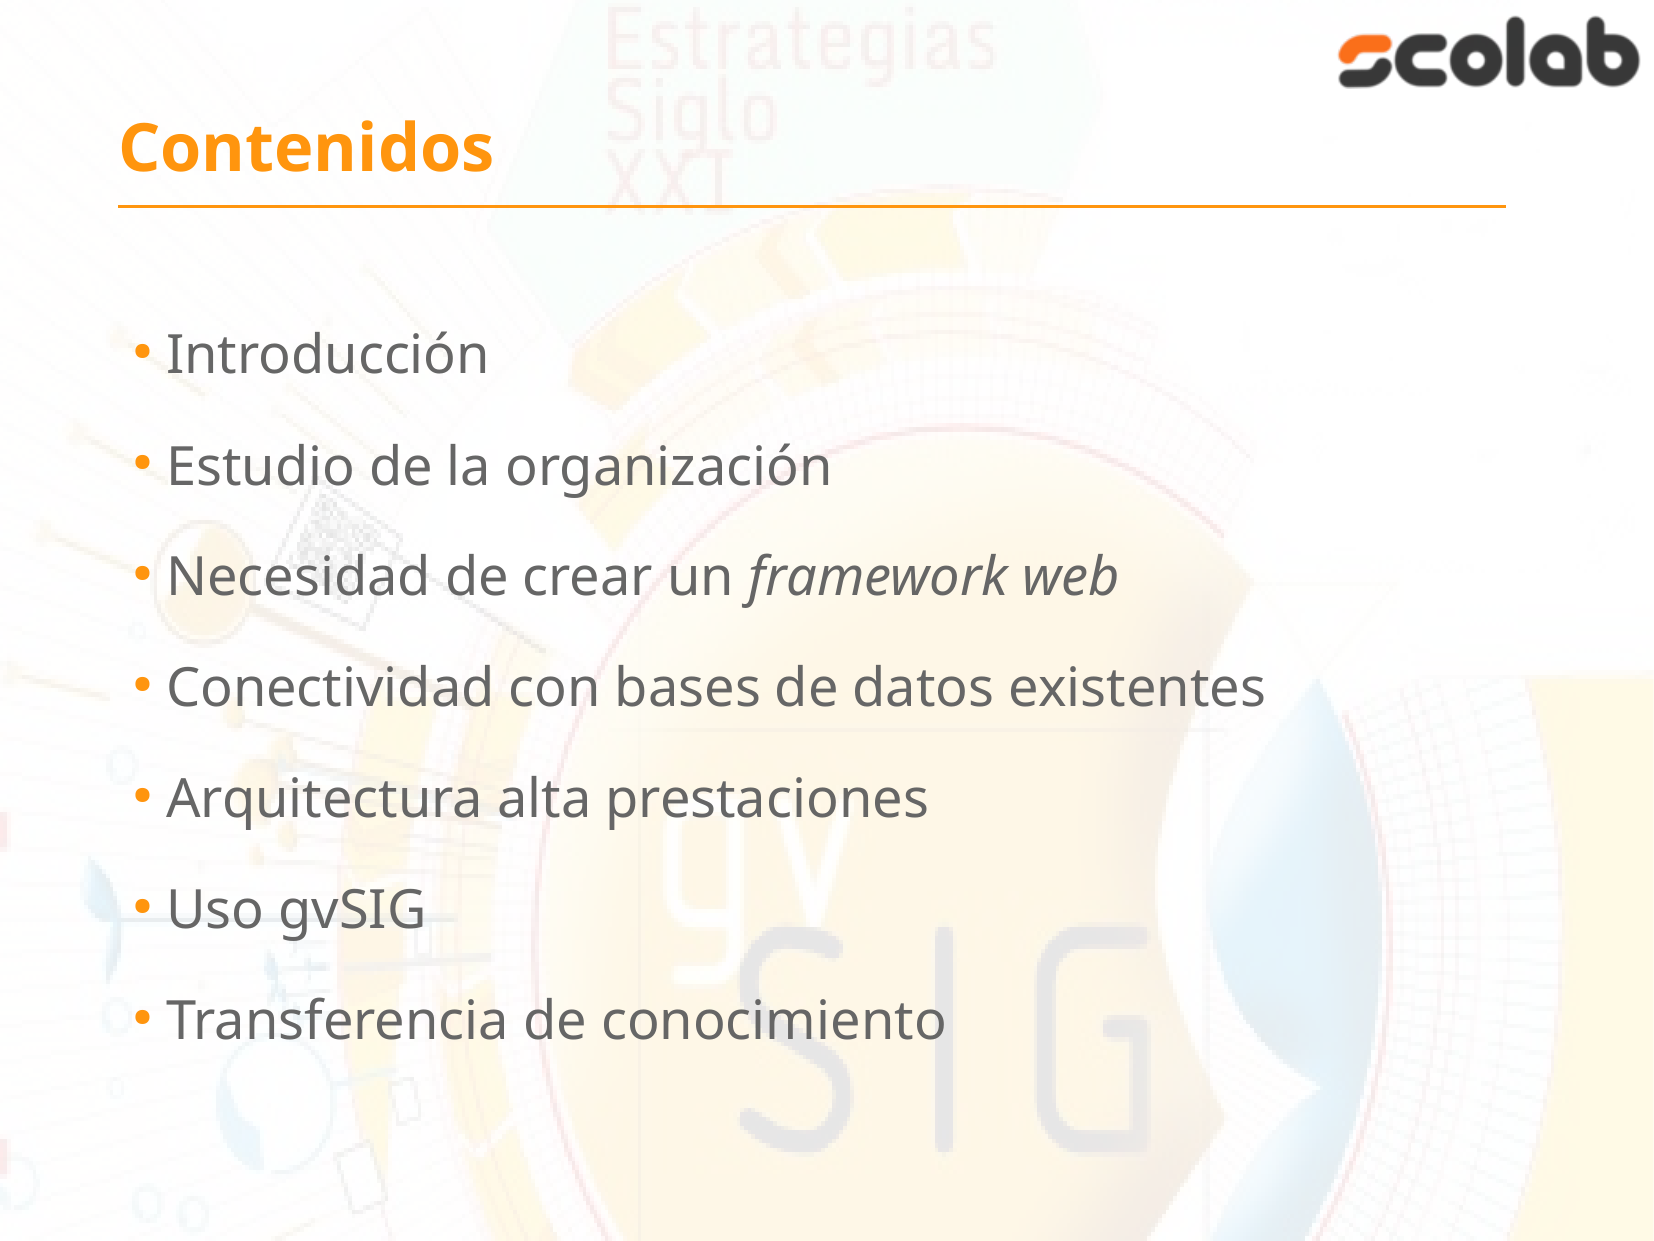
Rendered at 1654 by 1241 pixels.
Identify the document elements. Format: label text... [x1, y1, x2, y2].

text_box Introducción Estudio de la organización Necesidad de crear un framework web Conectividad con bases de datos existentes Arquitectura alta prestaciones Uso gvSIG Transferencia de conocimiento [118, 271, 1506, 1040]
picture [0, 0, 1654, 1241]
title Contenidos [118, 96, 1607, 195]
